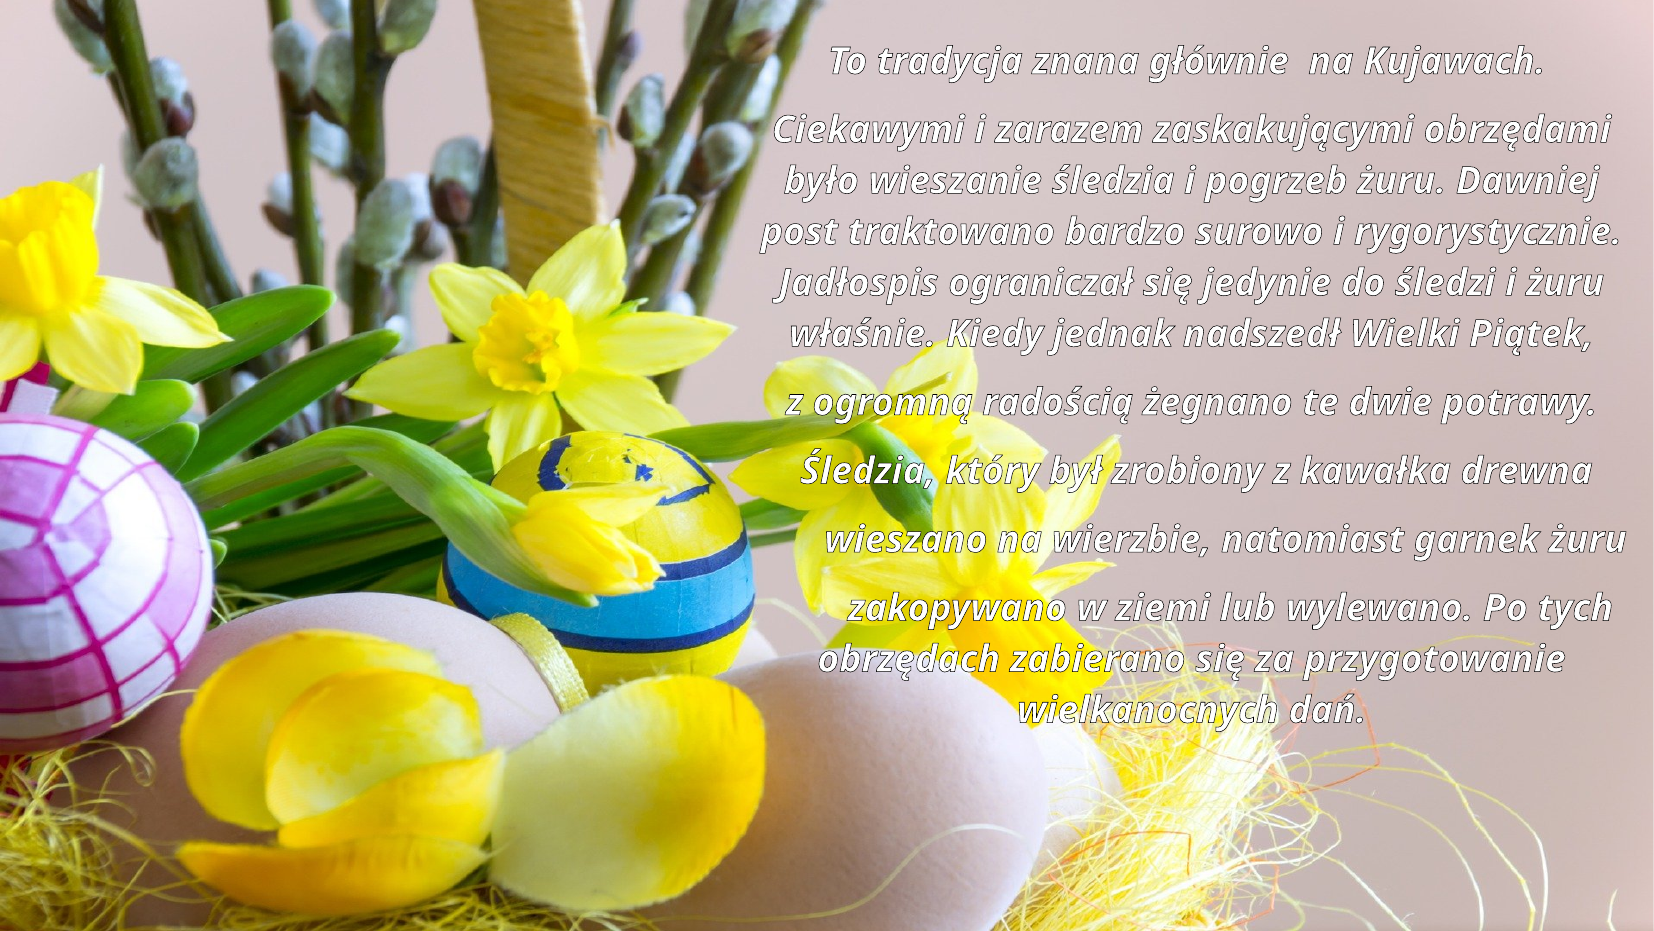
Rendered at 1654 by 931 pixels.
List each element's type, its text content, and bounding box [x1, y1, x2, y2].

picture [0, 0, 1654, 931]
list To tradycja znana głównie na Kujawach. Ciekawymi i zarazem zaskakującymi obrzędami było wieszanie śledzia i pogrzeb żuru. Dawniej post traktowano bardzo surowo i rygorystycznie. Jadłospis ograniczał się jedynie do śledzi i żuru właśnie. Kiedy jednak nadszedł Wielki Piątek, z ogromną radością żegnano te dwie potrawy. Śledzia, który był zrobiony z kawałka drewna wieszano na wierzbie, natomiast garnek żuru zakopywano w ziemi lub wylewano. Po tych obrzędach zabierano się za przygotowanie wielkanocnych dań. [745, 33, 1630, 781]
